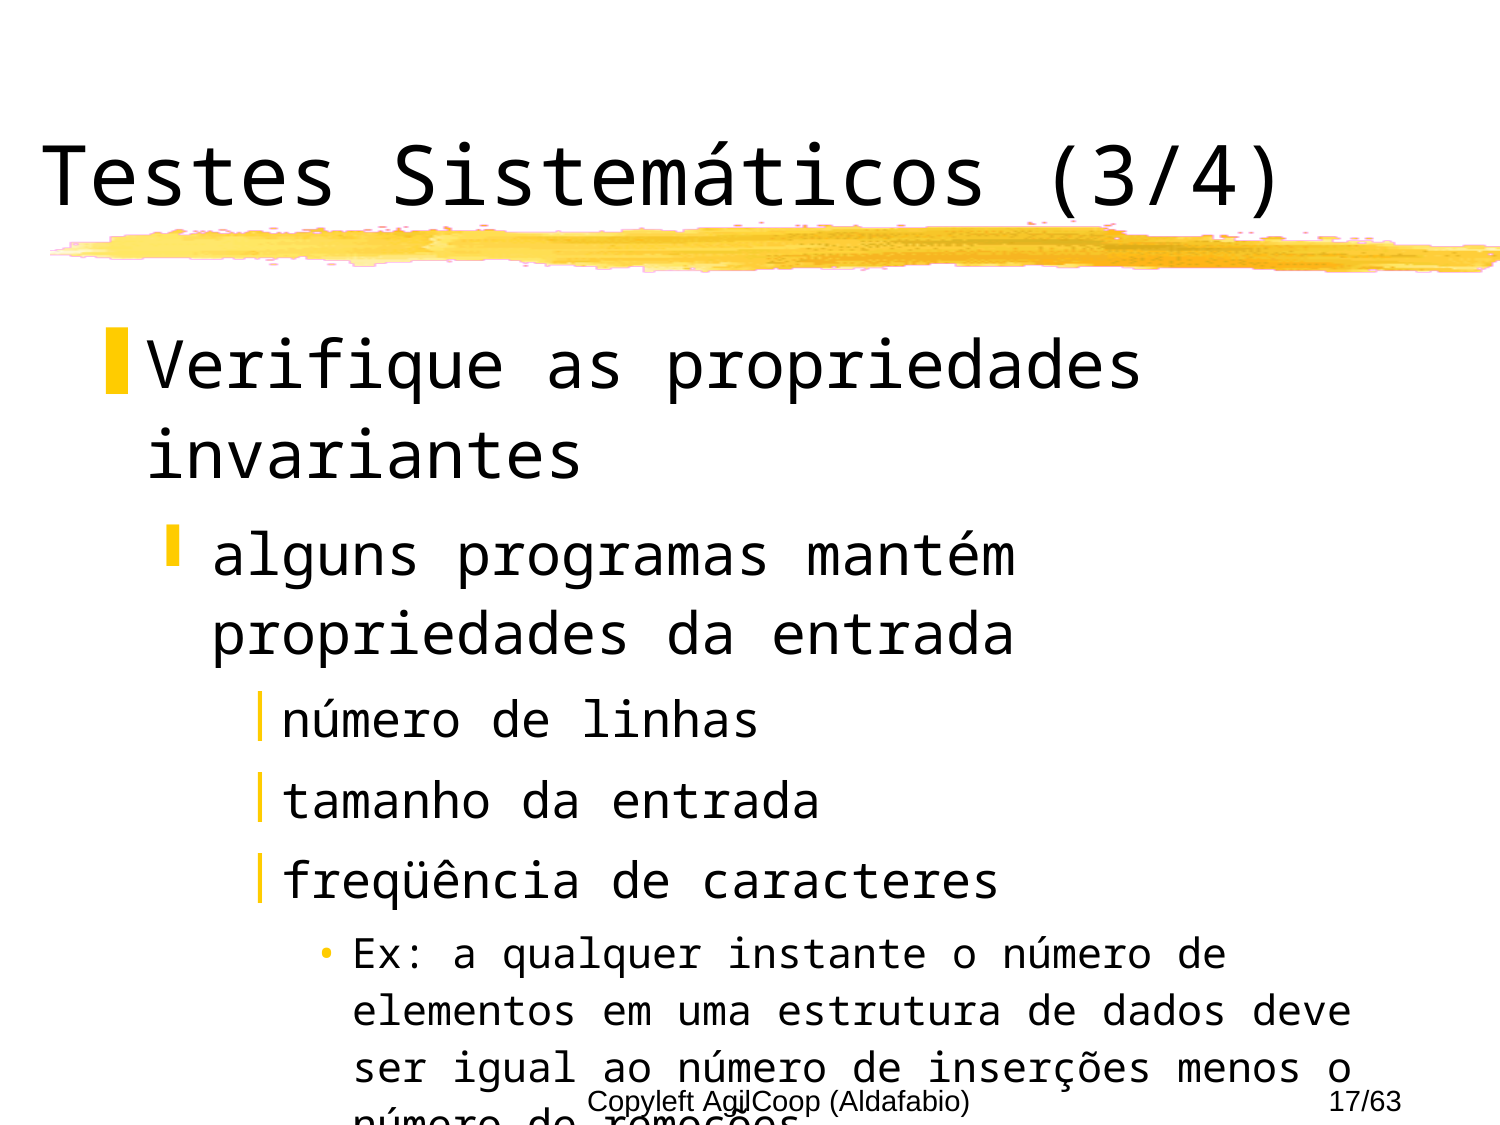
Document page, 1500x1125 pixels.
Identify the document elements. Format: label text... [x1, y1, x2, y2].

title Testes Sistemáticos (3/4) [24, 74, 1488, 238]
list Verifique as propriedades invariantes alguns programas mantém propriedades da entrada número de linhas tamanho da entrada freqüência de caracteres Ex: a qualquer instante o número de elementos em uma estrutura de dados deve ser igual ao número de inserções menos o número de remoções. [74, 309, 1417, 994]
picture [50, 215, 1500, 284]
